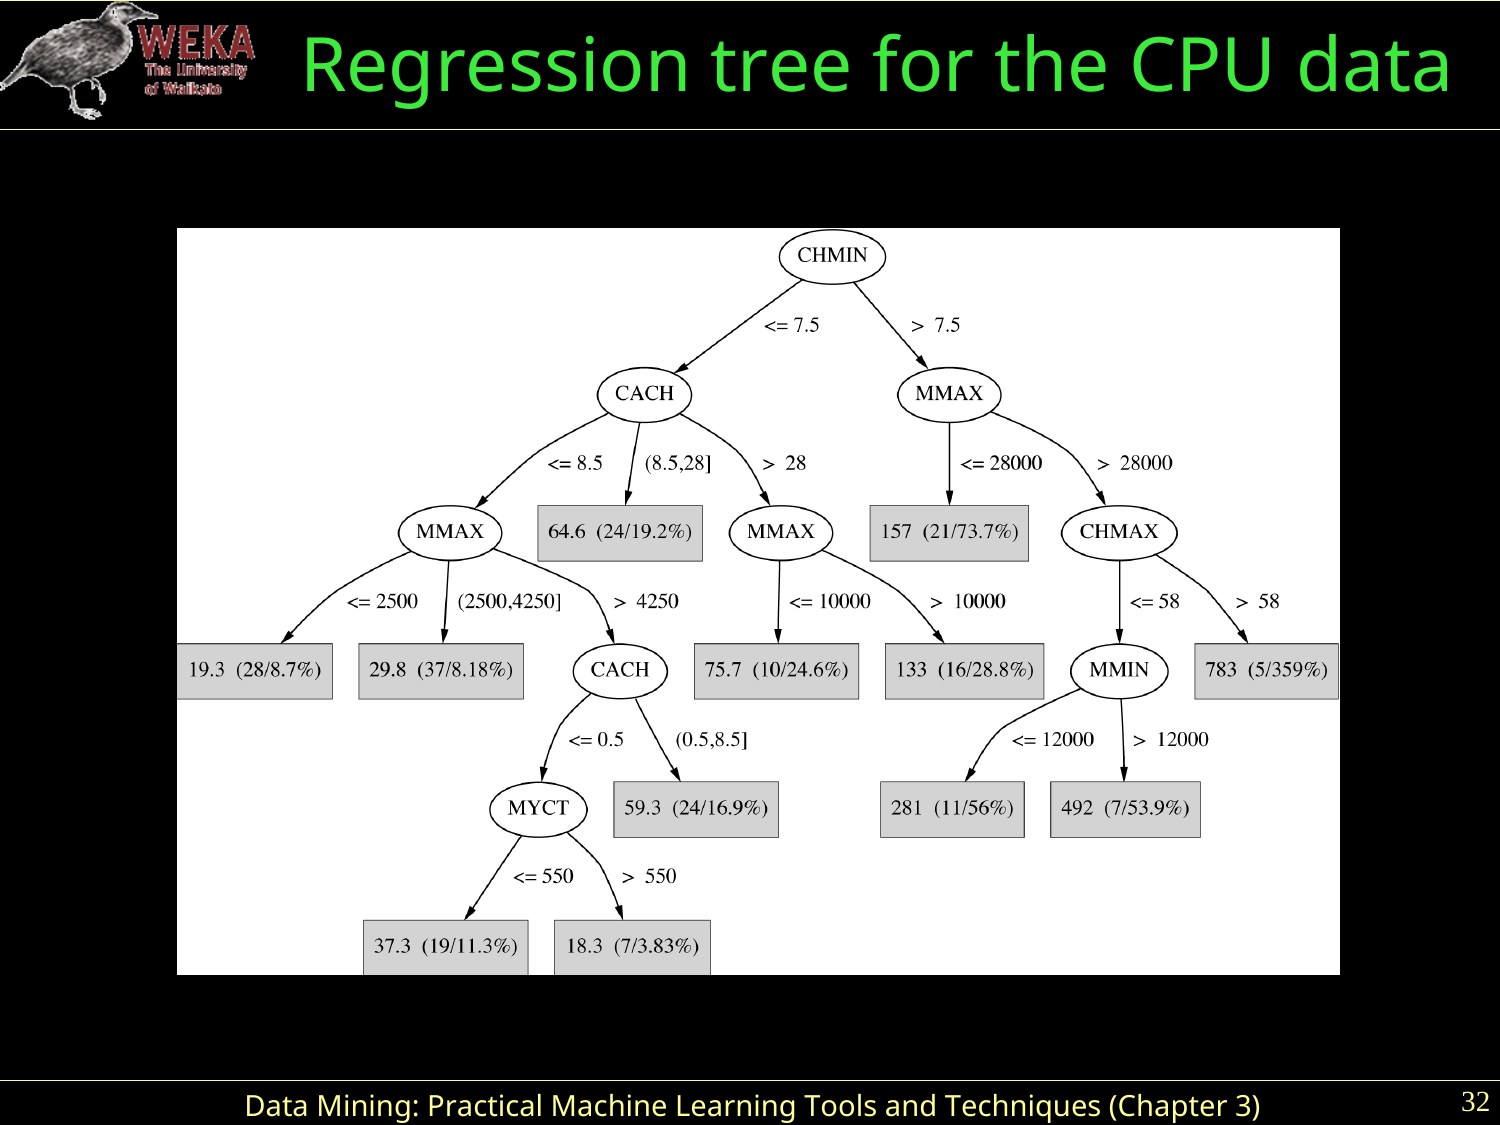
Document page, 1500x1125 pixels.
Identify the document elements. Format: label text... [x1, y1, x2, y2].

picture [0, 1, 177, 129]
picture [177, 228, 1340, 975]
title Regression tree for the CPU data [177, 0, 1500, 154]
